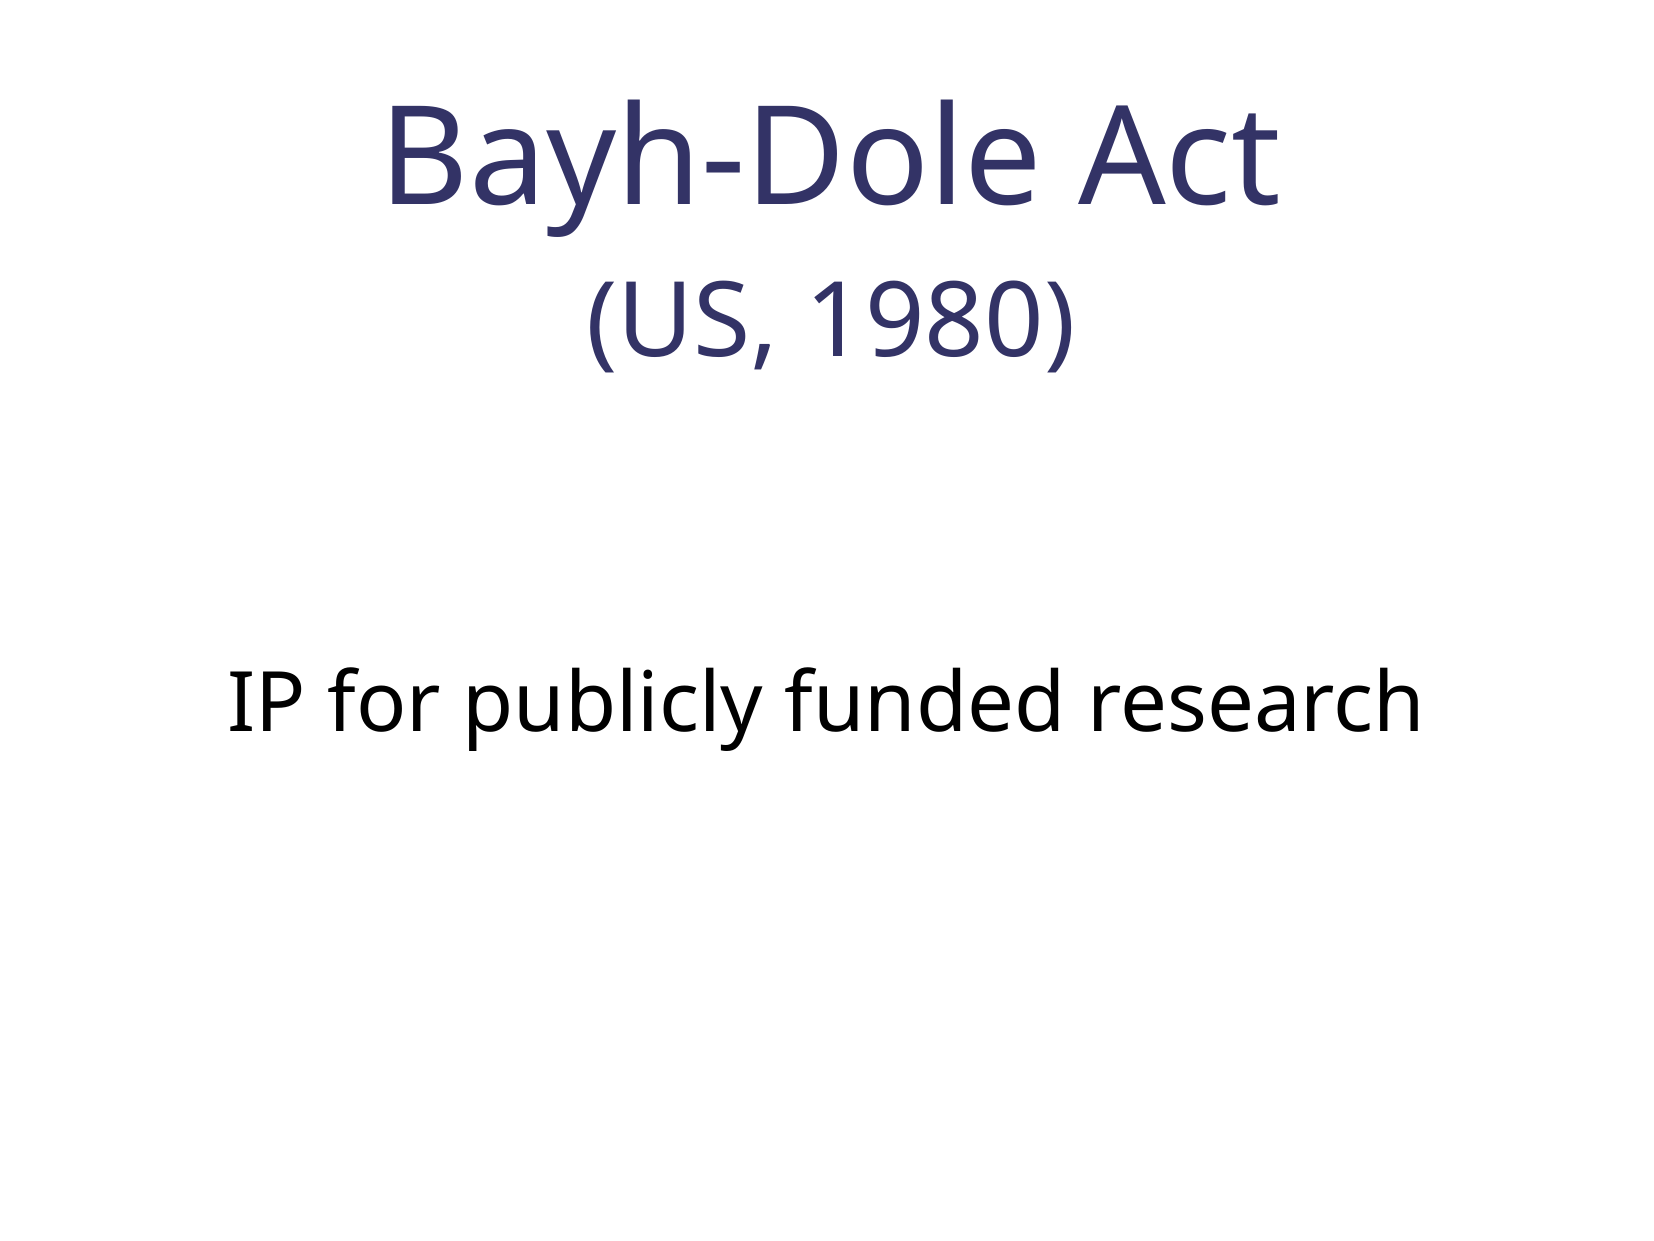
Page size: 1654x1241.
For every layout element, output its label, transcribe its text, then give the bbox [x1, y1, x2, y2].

subtitle IP for publicly funded research [82, 297, 1571, 1102]
title Bayh-Dole Act (US, 1980) [86, 75, 1576, 369]
